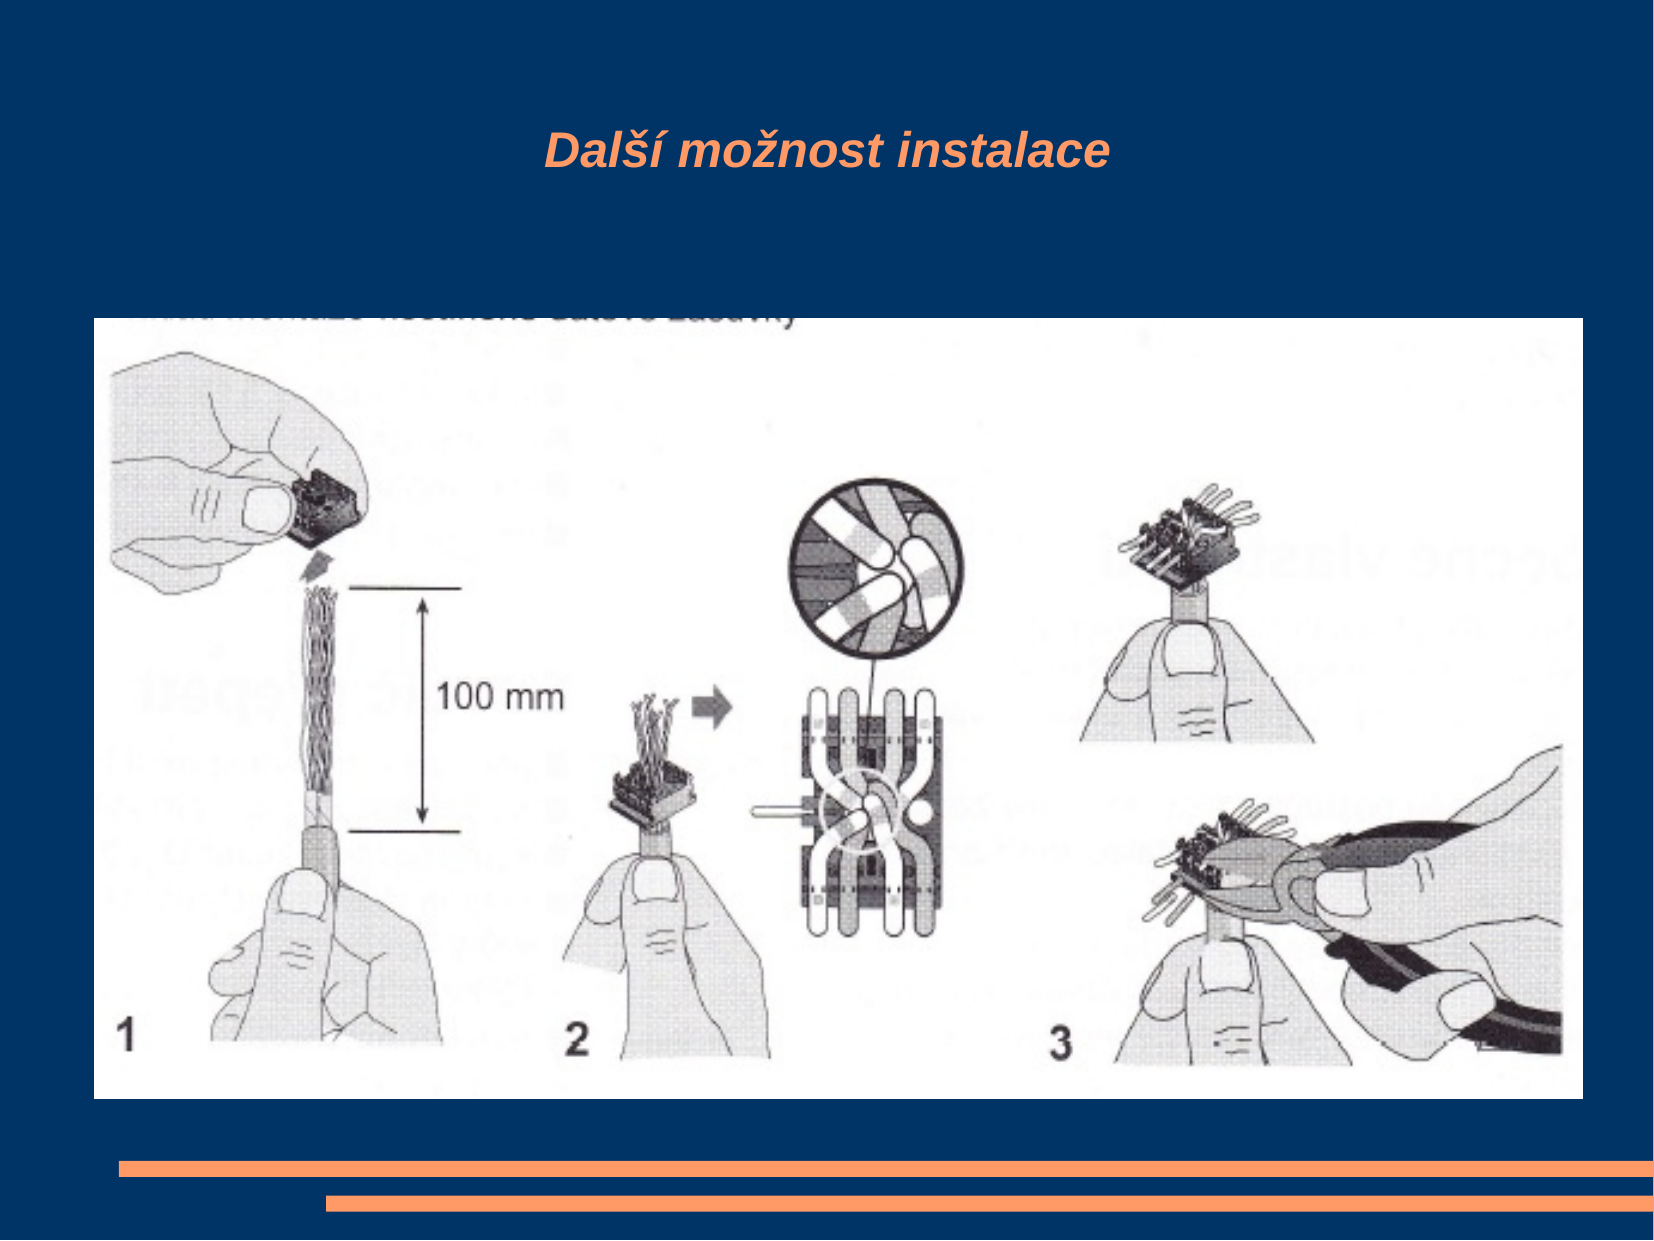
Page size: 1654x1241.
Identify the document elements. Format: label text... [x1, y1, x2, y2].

title Další možnost instalace [121, 46, 1534, 254]
picture [94, 318, 1583, 1099]
